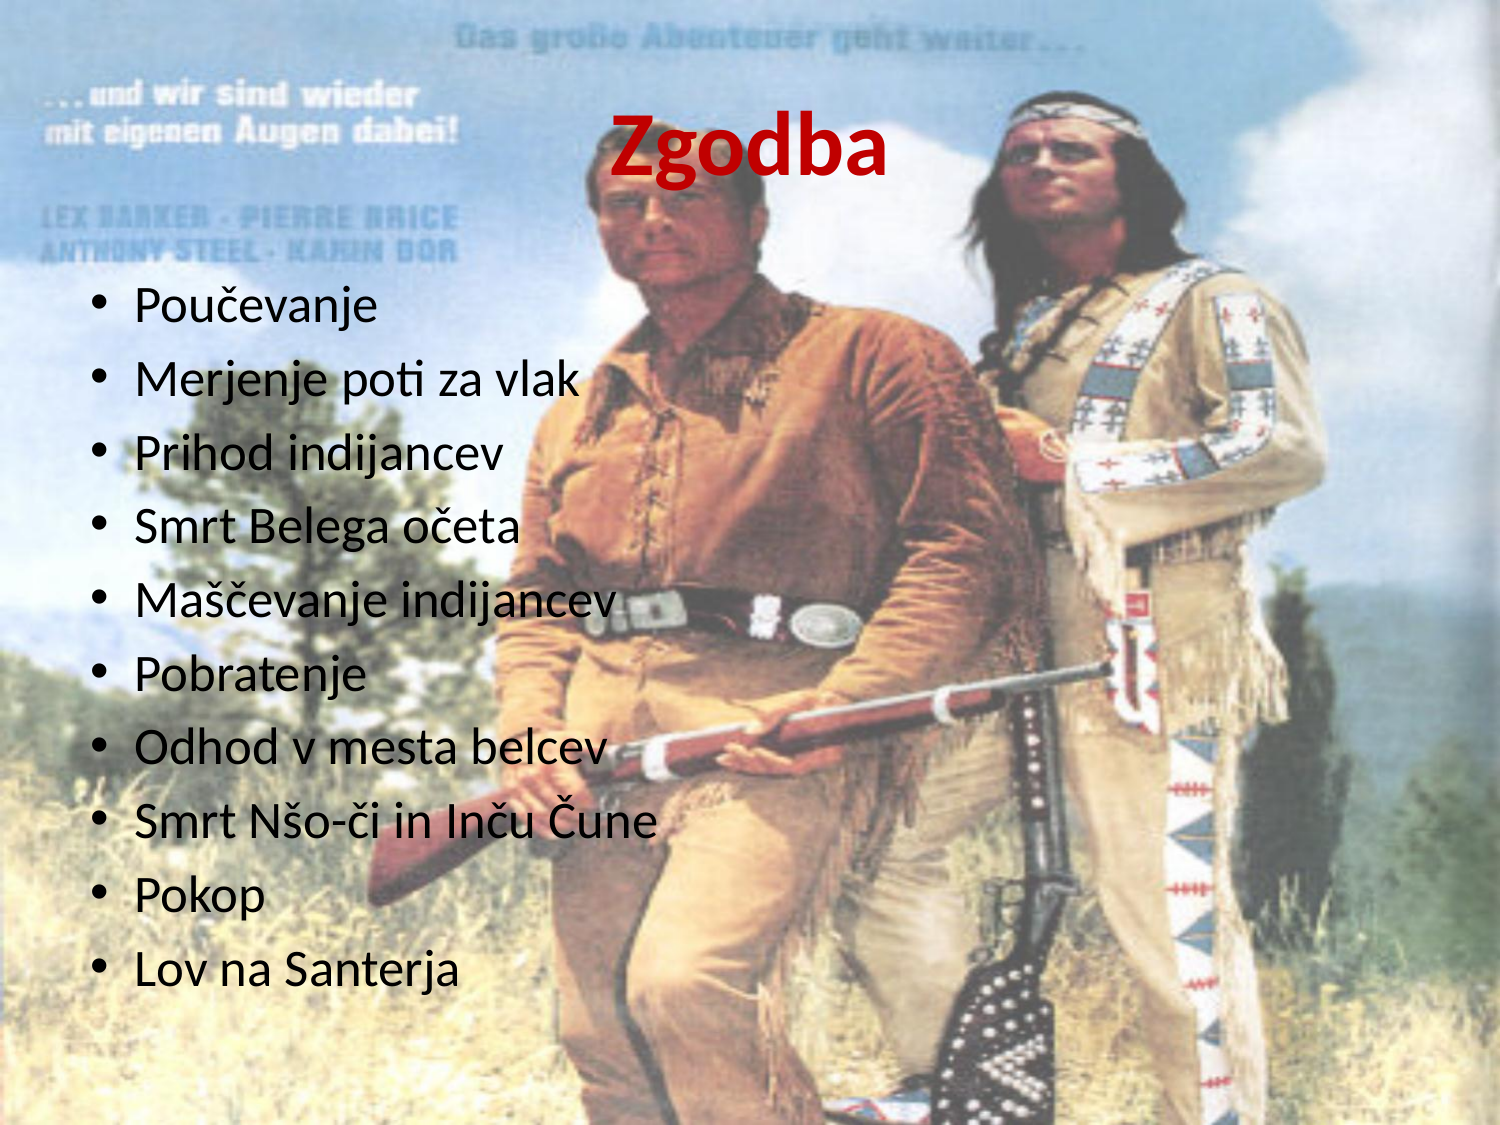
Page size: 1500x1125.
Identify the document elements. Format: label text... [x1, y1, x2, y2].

picture [0, 0, 1500, 1125]
title Zgodba [75, 45, 1425, 233]
list Poučevanje Merjenje poti za vlak Prihod indijancev Smrt Belega očeta Maščevanje indijancev Pobratenje Odhod v mesta belcev Smrt Nšo-či in Inču Čune Pokop Lov na Santerja [75, 262, 1425, 1005]
